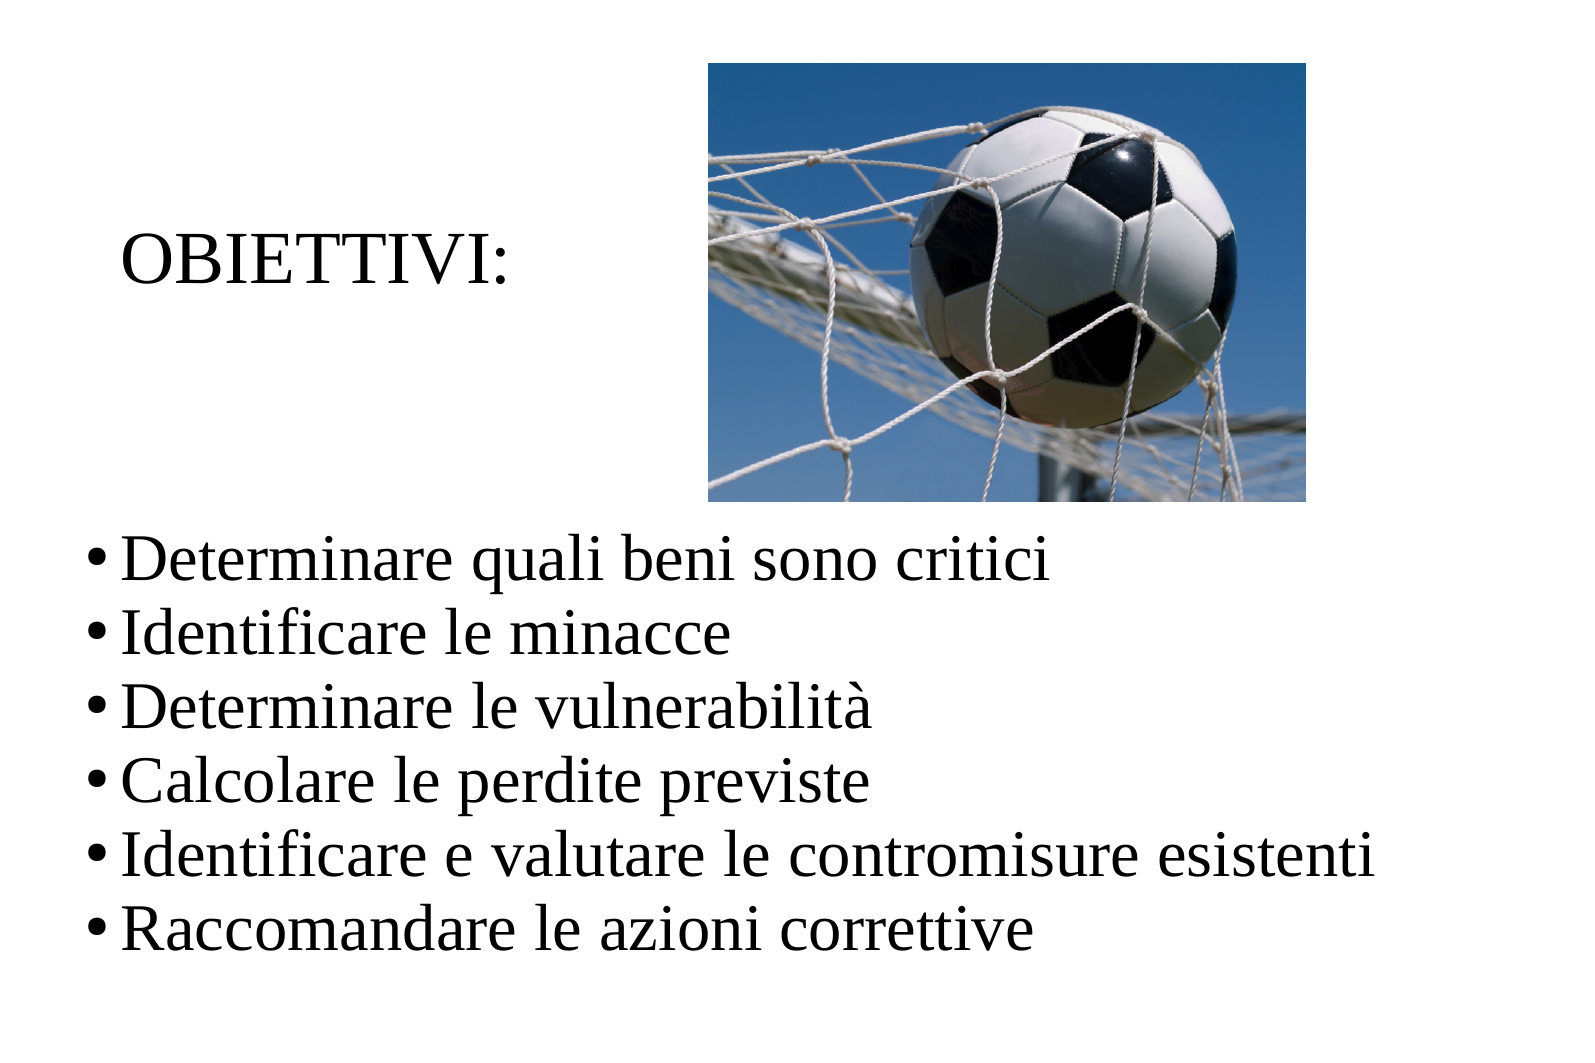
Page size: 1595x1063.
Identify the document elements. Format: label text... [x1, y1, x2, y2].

subtitle OBIETTIVI: Determinare quali beni sono critici Identificare le minacce Determinare le vulnerabilità Calcolare le perdite previste Identificare e valutare le contromisure esistenti Raccomandare le azioni correttive [85, 147, 1447, 1035]
picture [708, 63, 1306, 502]
